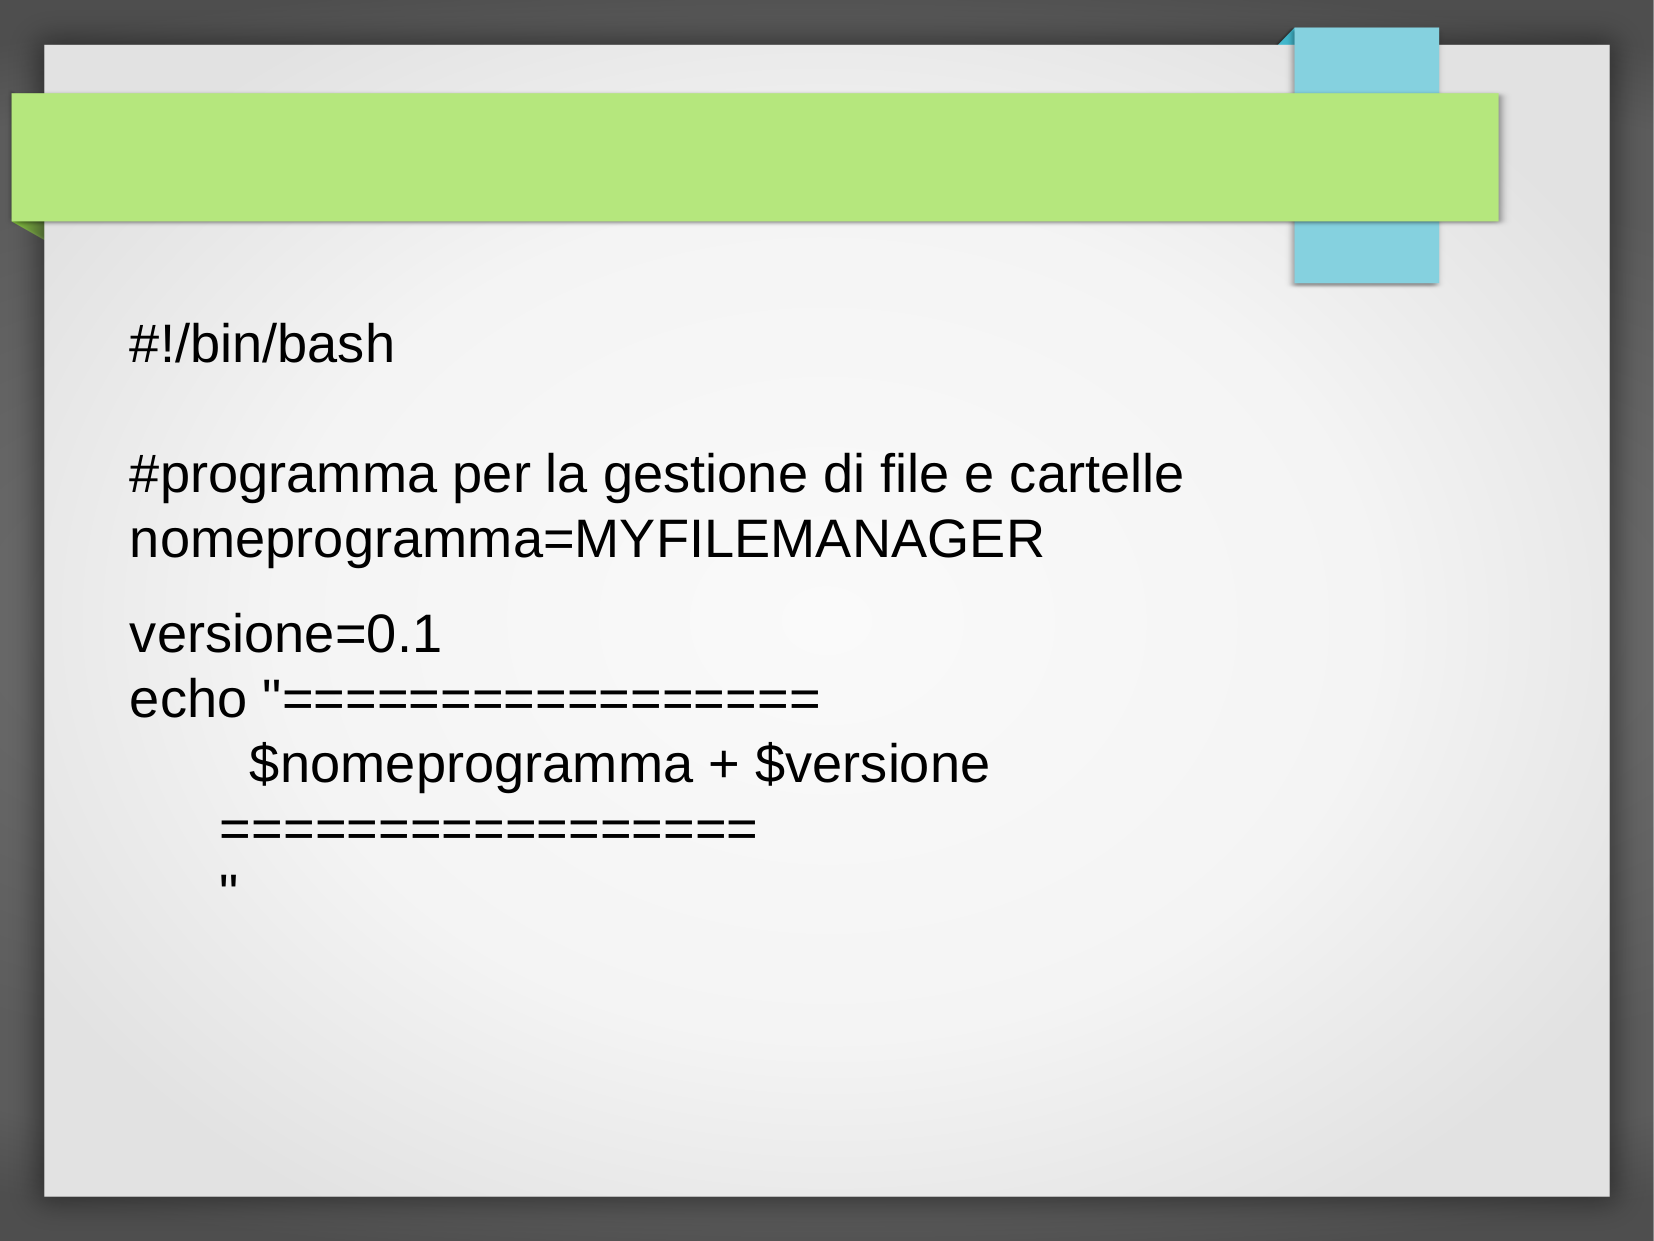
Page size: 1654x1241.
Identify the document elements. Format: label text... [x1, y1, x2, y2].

list #!/bin/bash #programma per la gestione di file e cartelle nomeprogramma=MYFILEMANAGER versione=0.1 echo "================= $nomeprogramma + $versione ================= " [129, 308, 1619, 1028]
picture [0, 0, 1654, 1241]
